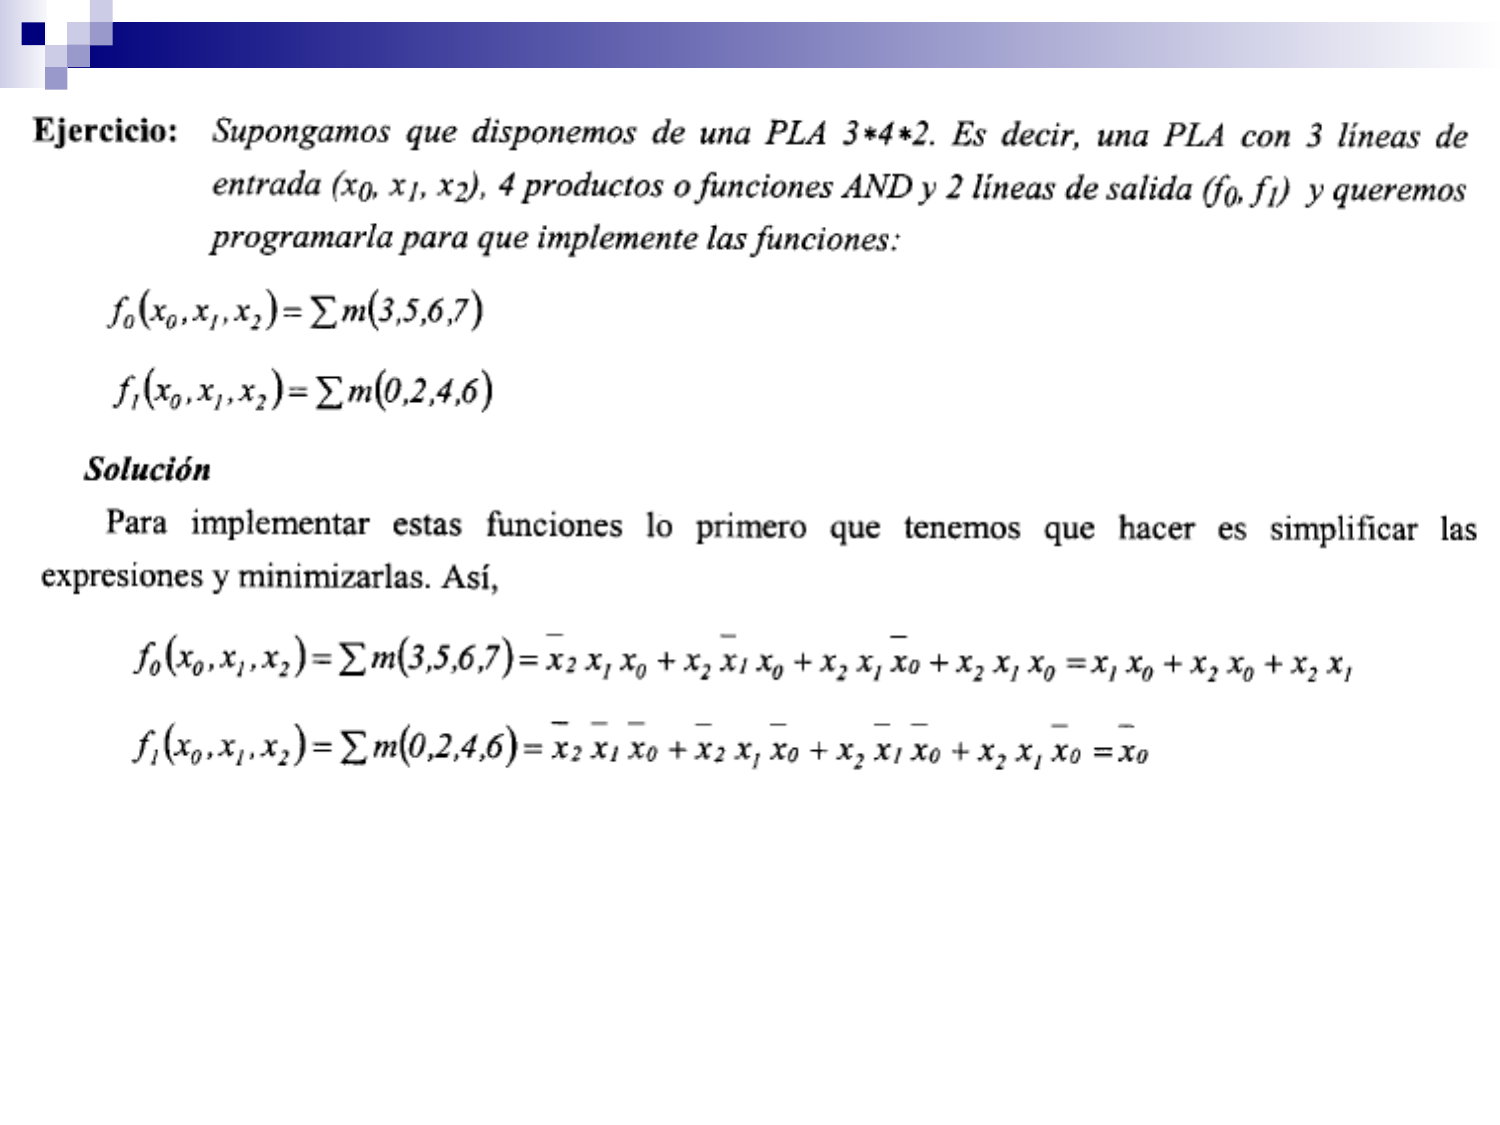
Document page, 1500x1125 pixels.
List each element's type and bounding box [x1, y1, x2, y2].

picture [0, 361, 1483, 789]
picture [17, 113, 1500, 333]
